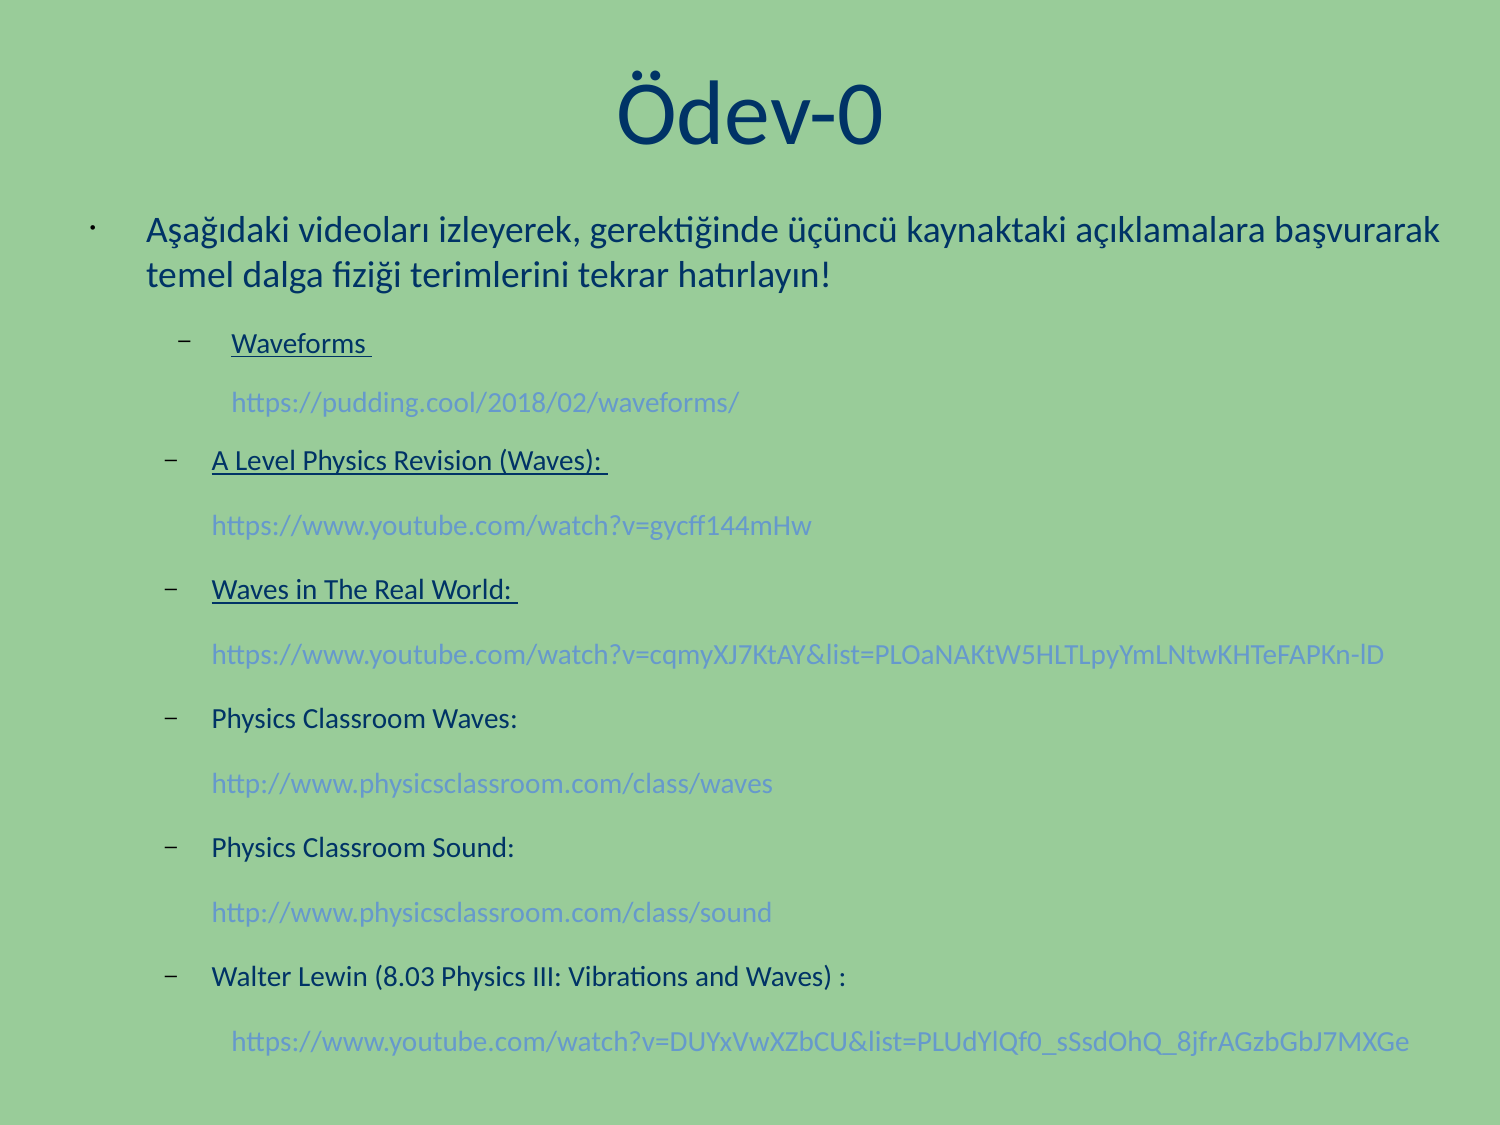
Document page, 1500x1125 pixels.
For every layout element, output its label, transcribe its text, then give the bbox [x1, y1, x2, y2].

list Aşağıdaki videoları izleyerek, gerektiğinde üçüncü kaynaktaki açıklamalara başvurarak temel dalga fiziği terimlerini tekrar hatırlayın! Waveforms https://pudding.cool/2018/02/waveforms/ A Level Physics Revision (Waves): https://www.youtube.com/watch?v=gycff144mHw Waves in The Real World: https://www.youtube.com/watch?v=cqmyXJ7KtAY&list=PLOaNAKtW5HLTLpyYmLNtwKHTeFAPKn-lD Physics Classroom Waves: http://www.physicsclassroom.com/class/waves Physics Classroom Sound: http://www.physicsclassroom.com/class/sound Walter Lewin (8.03 Physics III: Vibrations and Waves) : https://www.youtube.com/watch?v=DUYxVwXZbCU&list=PLUdYlQf0_sSsdOhQ_8jfrAGzbGbJ7MXGe [75, 197, 1471, 1046]
title Ödev-0 [75, 45, 1425, 197]
